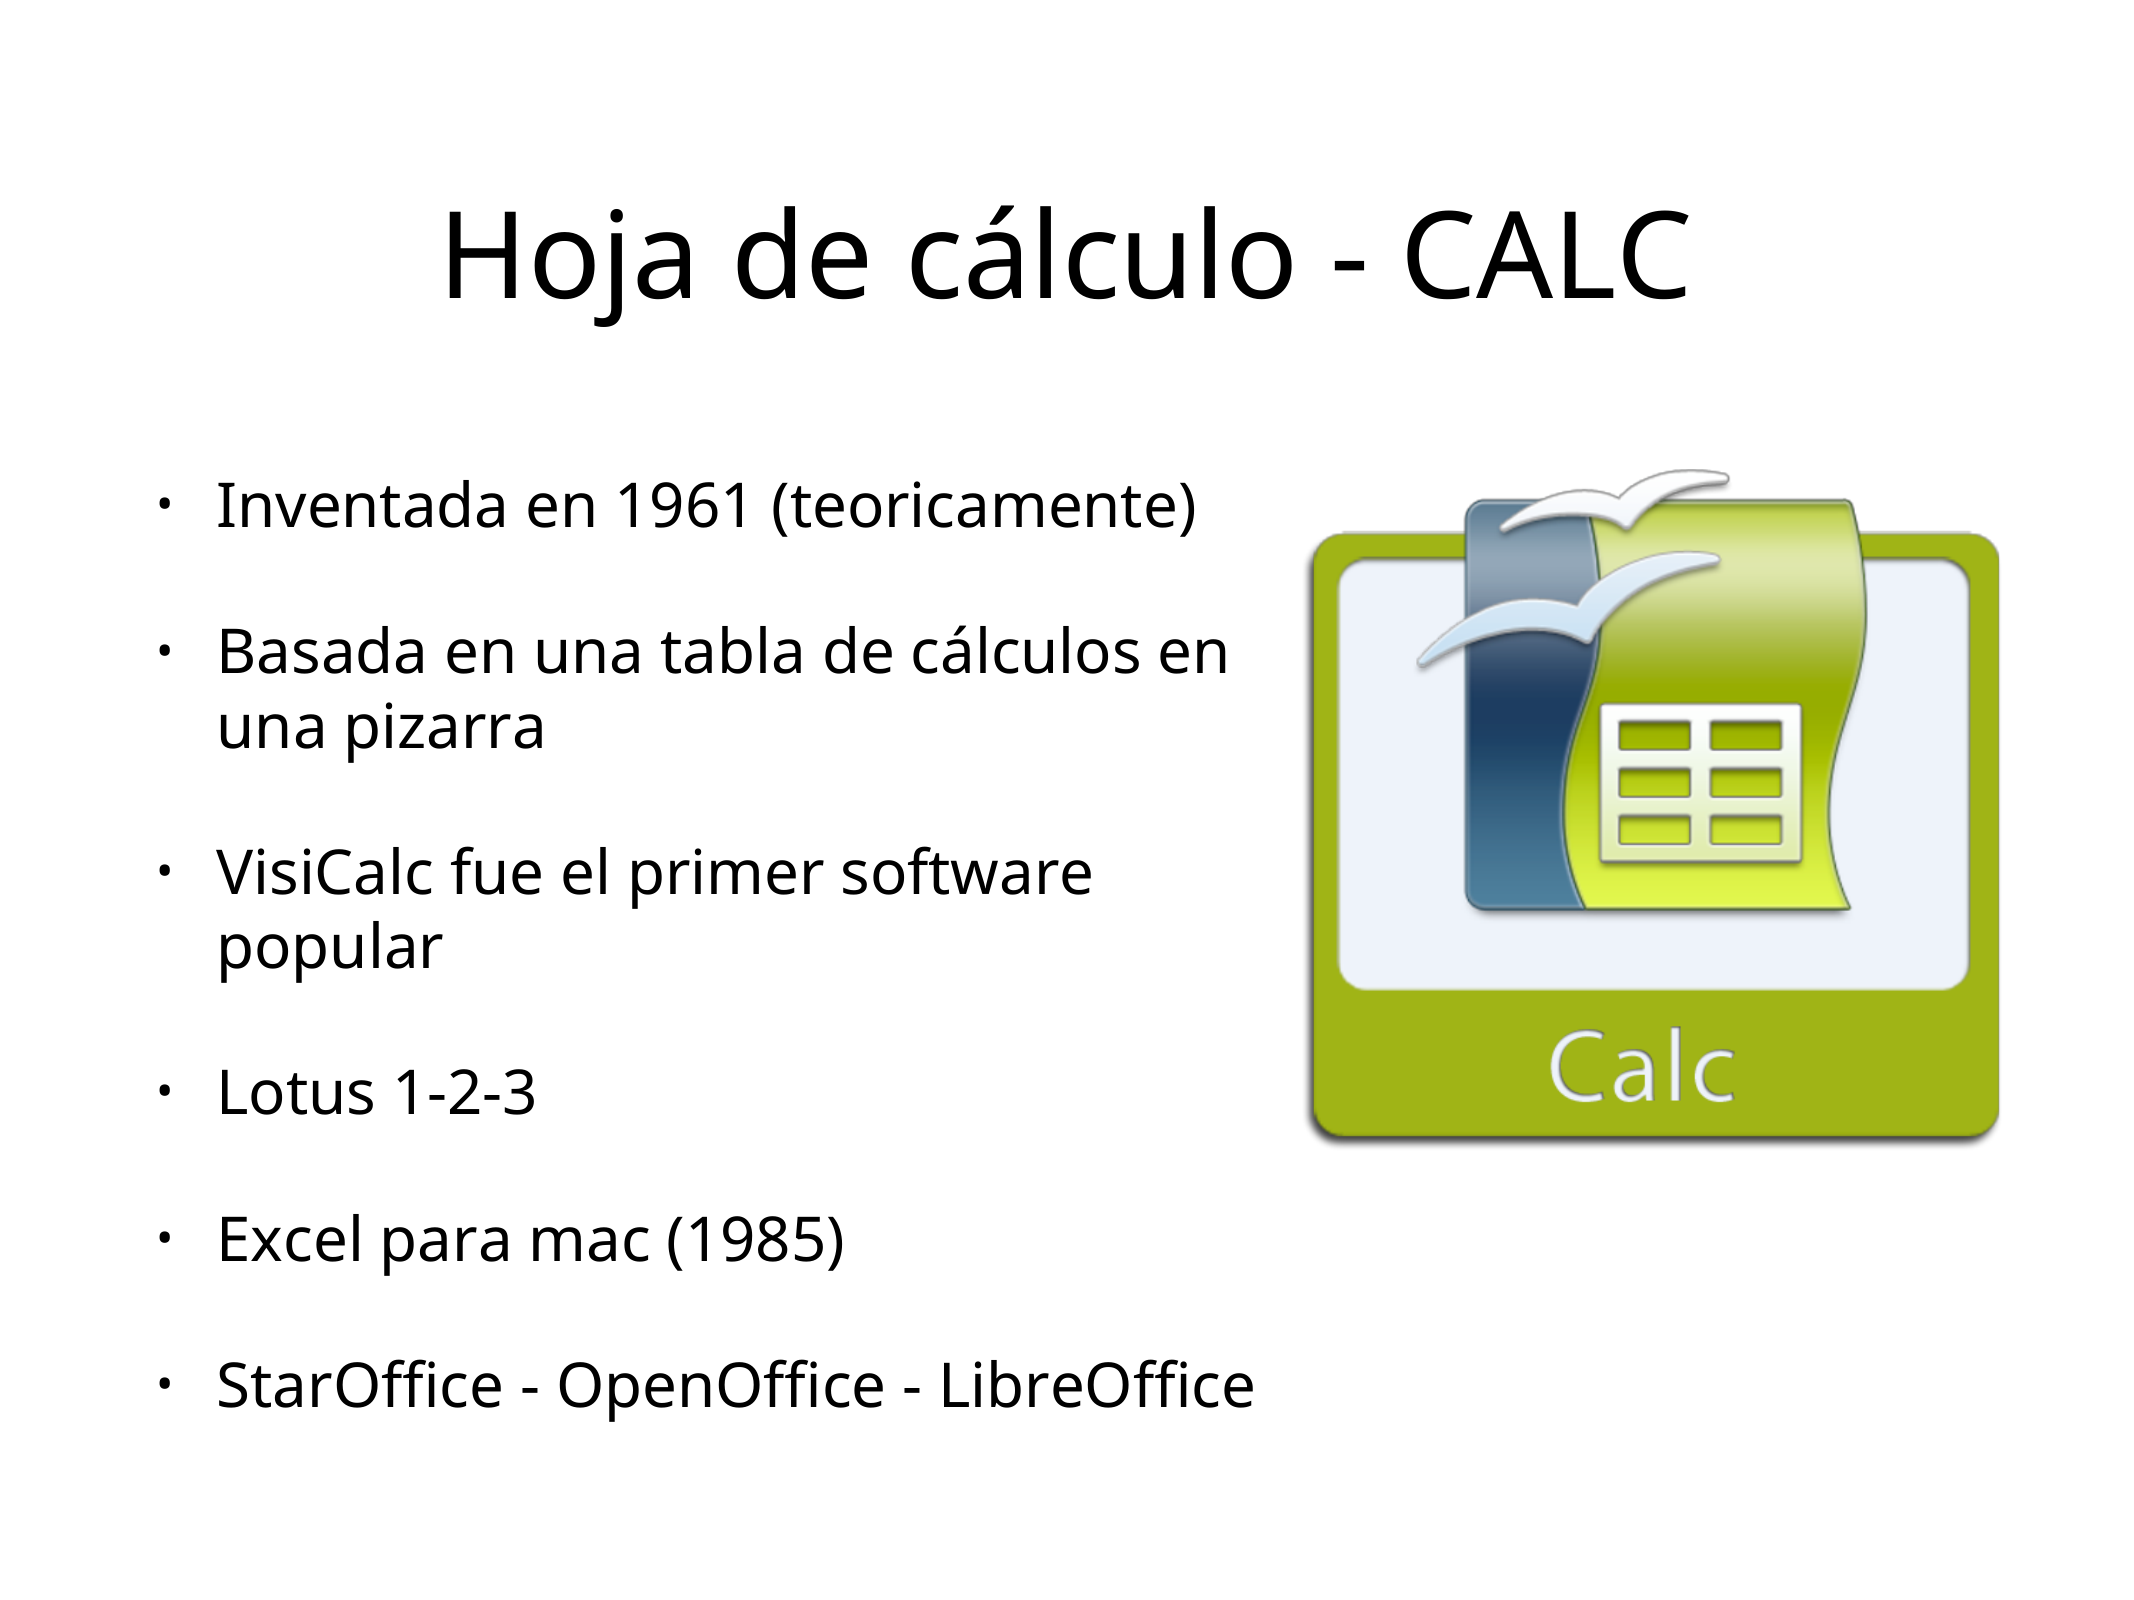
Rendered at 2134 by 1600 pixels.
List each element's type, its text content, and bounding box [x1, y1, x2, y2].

list Inventada en 1961 (teoricamente) Basada en una tabla de cálculos en una pizarra VisiCalc fue el primer software popular Lotus 1-2-3 Excel para mac (1985) StarOffice - OpenOffice - LibreOffice [156, 427, 1270, 1459]
title Hoja de cálculo - CALC [156, 72, 1978, 428]
picture [1291, 434, 2022, 1165]
